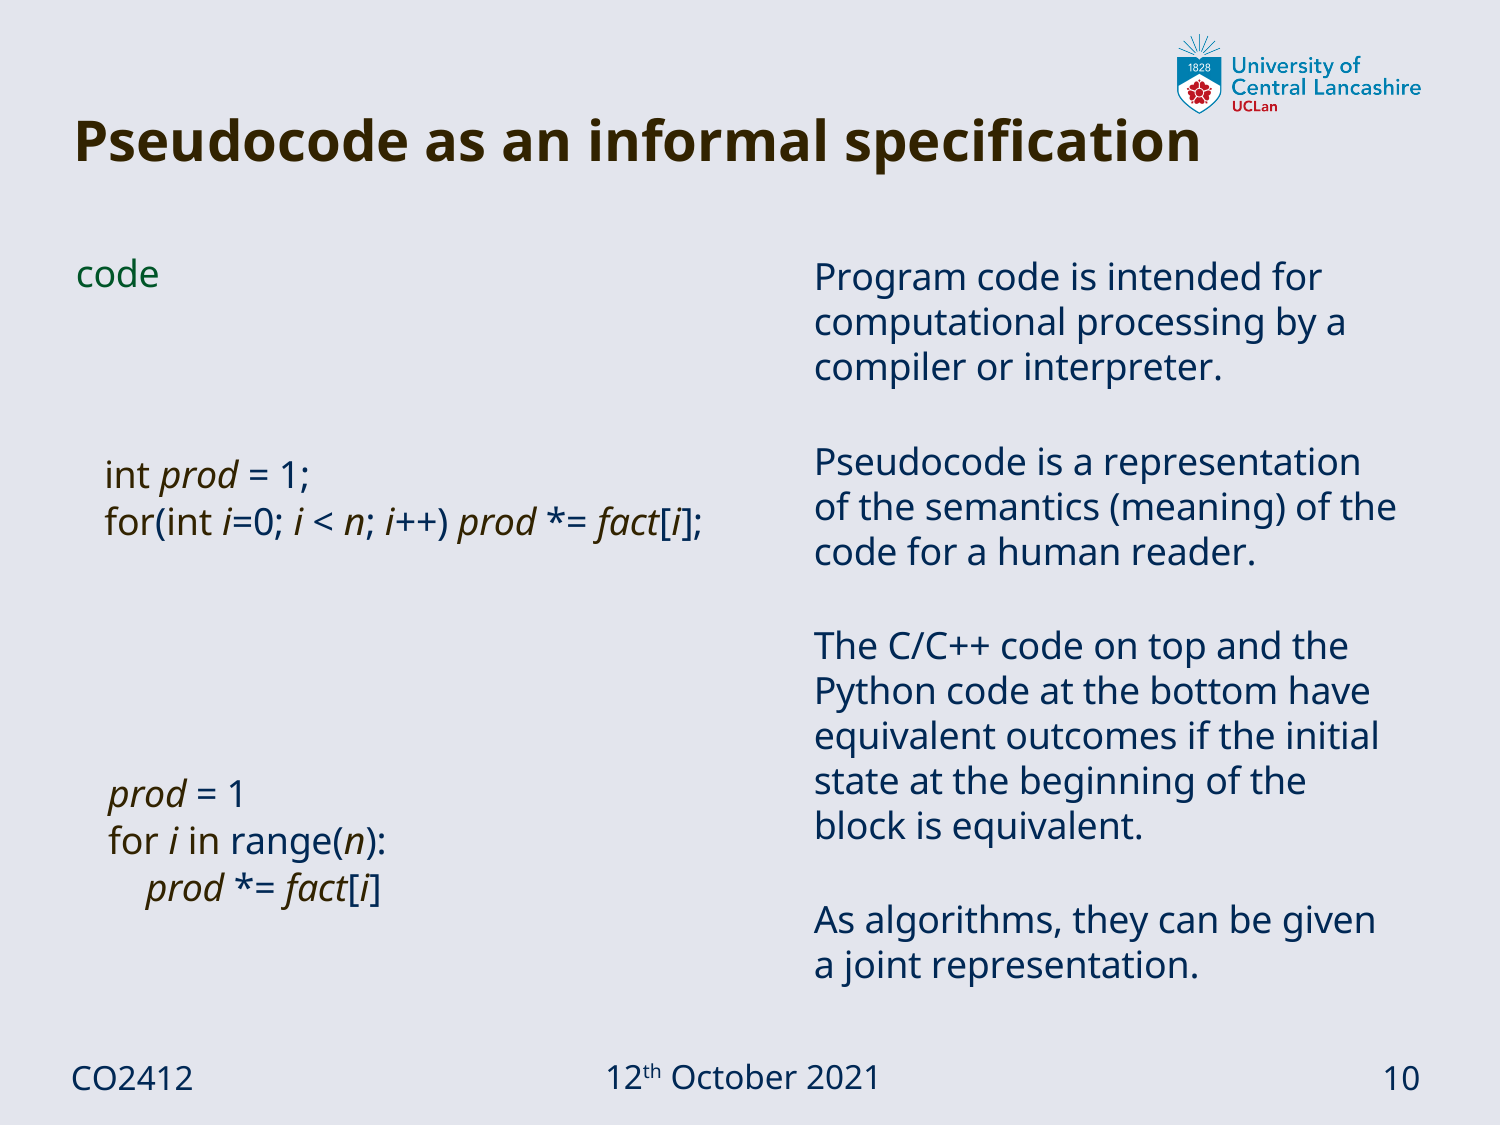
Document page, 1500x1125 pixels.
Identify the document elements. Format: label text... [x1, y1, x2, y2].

text_box prod = 1 for i in range(n): prod *= fact[i] [53, 714, 560, 964]
title Pseudocode as an informal specification [58, 93, 1475, 186]
text_box int prod = 1; for(int i=0; i < n; i++) prod *= fact[i]; [58, 348, 780, 660]
text_box code [59, 242, 835, 307]
picture [1177, 34, 1421, 93]
text_box Program code is intended for computational processing by a compiler or interpreter. Pseudocode is a representation of the semantics (meaning) of the code for a human reader. The C/C++ code on top and the Python code at the bottom have equivalent outcomes if the initial state at the beginning of the block is equivalent. As algorithms, they can be given a joint representation. [796, 246, 1414, 994]
